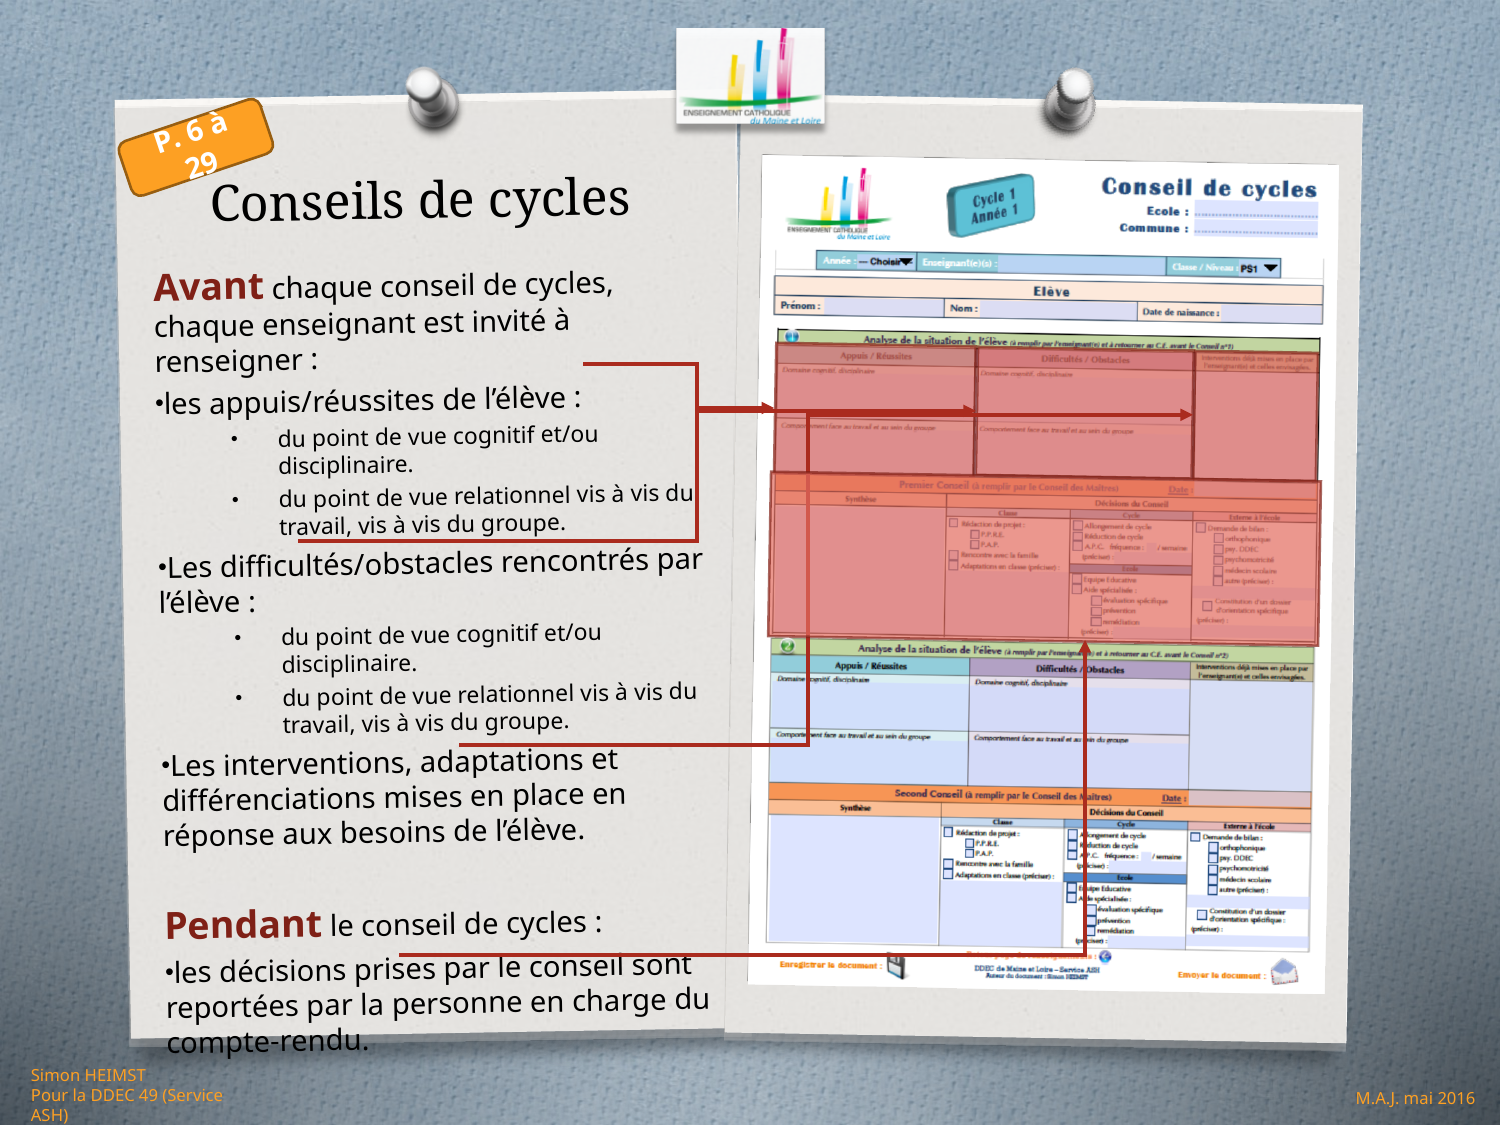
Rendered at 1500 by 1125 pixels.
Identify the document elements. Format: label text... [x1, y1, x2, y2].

list Avant chaque conseil de cycles, chaque enseignant est invité à renseigner : les appuis/réussites de l’élève : du point de vue cognitif et/ou disciplinaire. du point de vue relationnel vis à vis du travail, vis à vis du groupe. Les difficultés/obstacles rencontrés par l’élève : du point de vue cognitif et/ou disciplinaire. du point de vue relationnel vis à vis du travail, vis à vis du groupe. Les interventions, adaptations et différenciations mises en place en réponse aux besoins de l’élève. Pendant le conseil de cycles : les décisions prises par le conseil sont reportées par la personne en charge du compte-rendu. [137, 246, 732, 1032]
text_box [768, 346, 1321, 646]
picture [747, 154, 1339, 994]
text_box M.A.J. mai 2016 [1241, 1080, 1491, 1116]
title Conseils de cycles [168, 155, 673, 241]
picture [748, 637, 1083, 953]
text_box Simon HEIMST Pour la DDEC 49 (Service ASH) [16, 1056, 265, 1125]
text_box P. 6 à 29 [118, 99, 273, 196]
picture [752, 413, 806, 743]
text_box [775, 342, 976, 409]
picture [0, 0, 1500, 1125]
